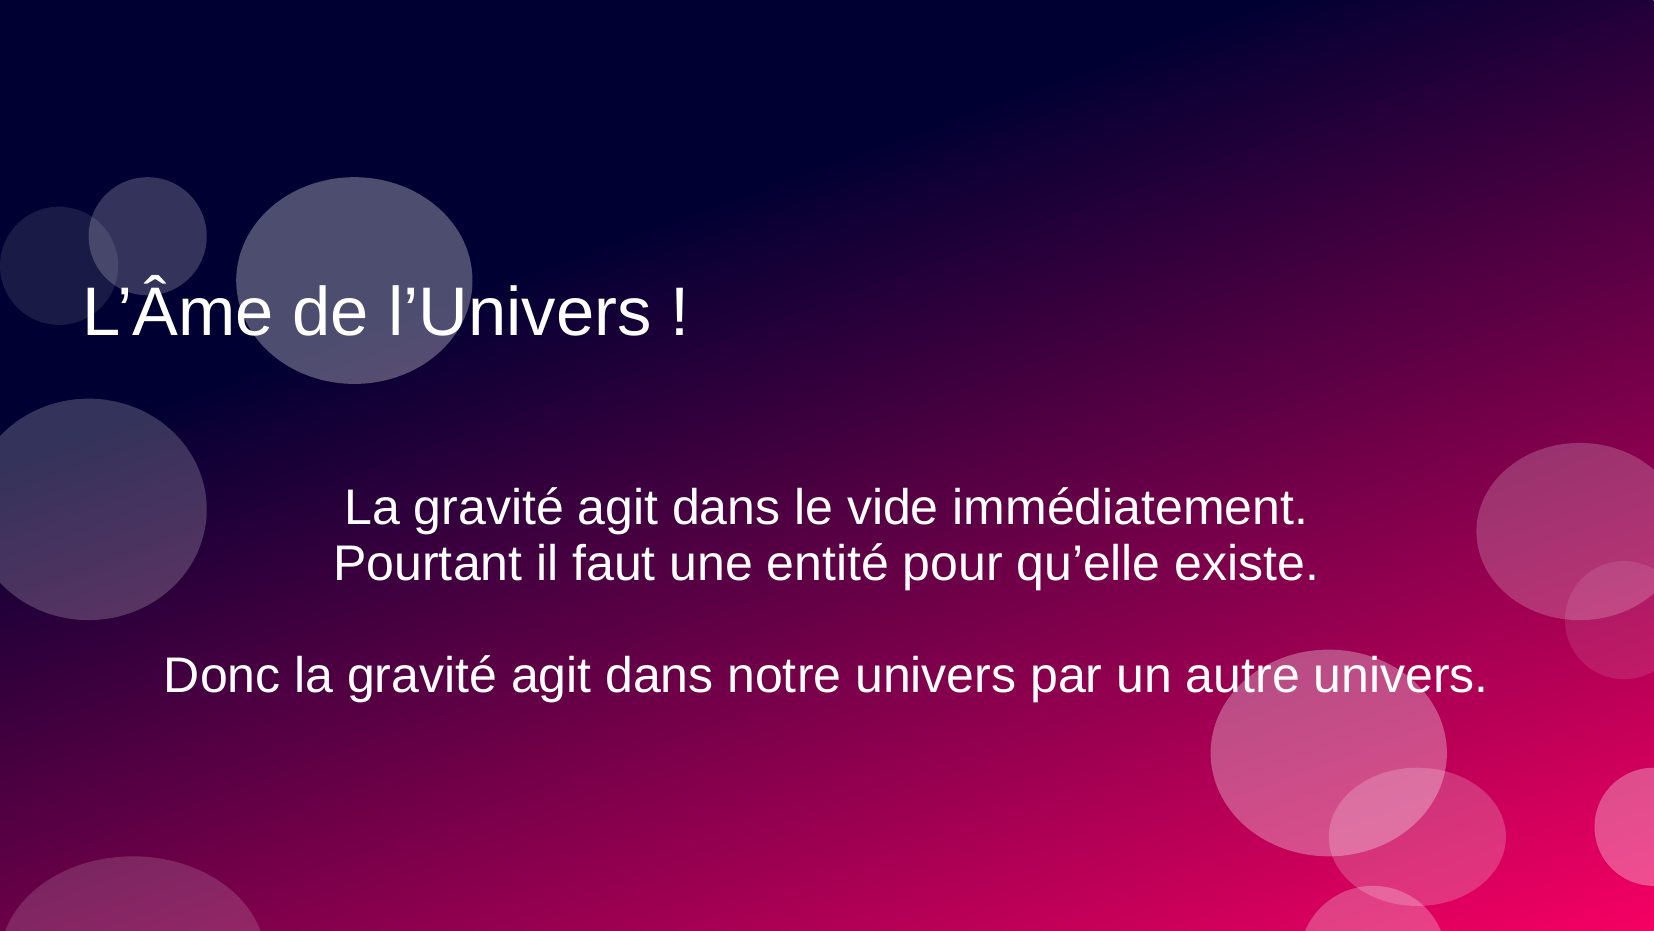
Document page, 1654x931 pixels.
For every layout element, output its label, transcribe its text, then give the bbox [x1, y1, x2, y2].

title L’Âme de l’Univers ! [82, 234, 1571, 390]
subtitle La gravité agit dans le vide immédiatement. Pourtant il faut une entité pour qu’elle existe. Donc la gravité agit dans notre univers par un autre univers. [82, 425, 1571, 758]
